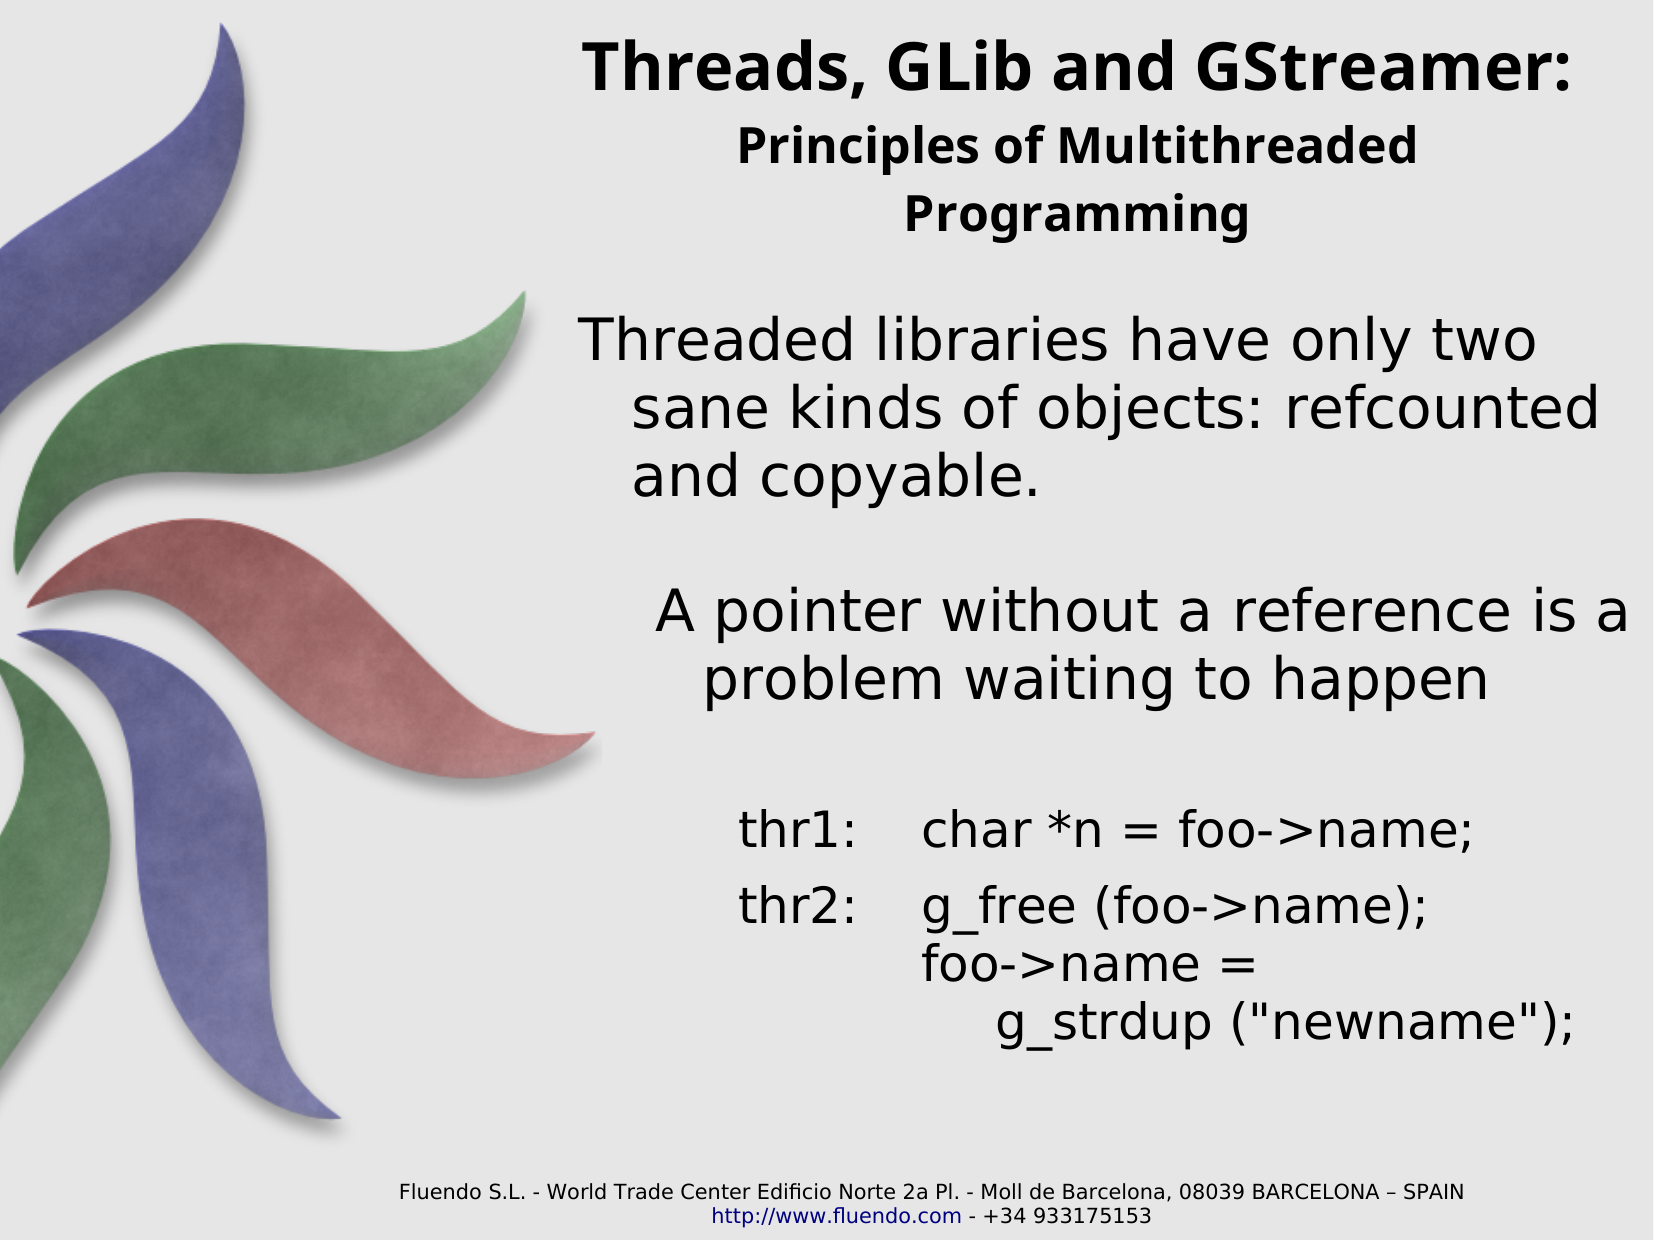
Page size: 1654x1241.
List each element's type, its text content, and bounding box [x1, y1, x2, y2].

picture [0, 1, 602, 1241]
picture [597, 1189, 602, 1198]
list Threaded libraries have only two sane kinds of objects: refcounted and copyable. A pointer without a reference is a problem waiting to happen thr1: char *n = foo->name; thr2: g_free (foo->name); foo->name = g_strdup ("newname"); [560, 236, 1654, 1123]
title Threads, GLib and GStreamer: Principles of Multithreaded Programming [561, 59, 1595, 207]
